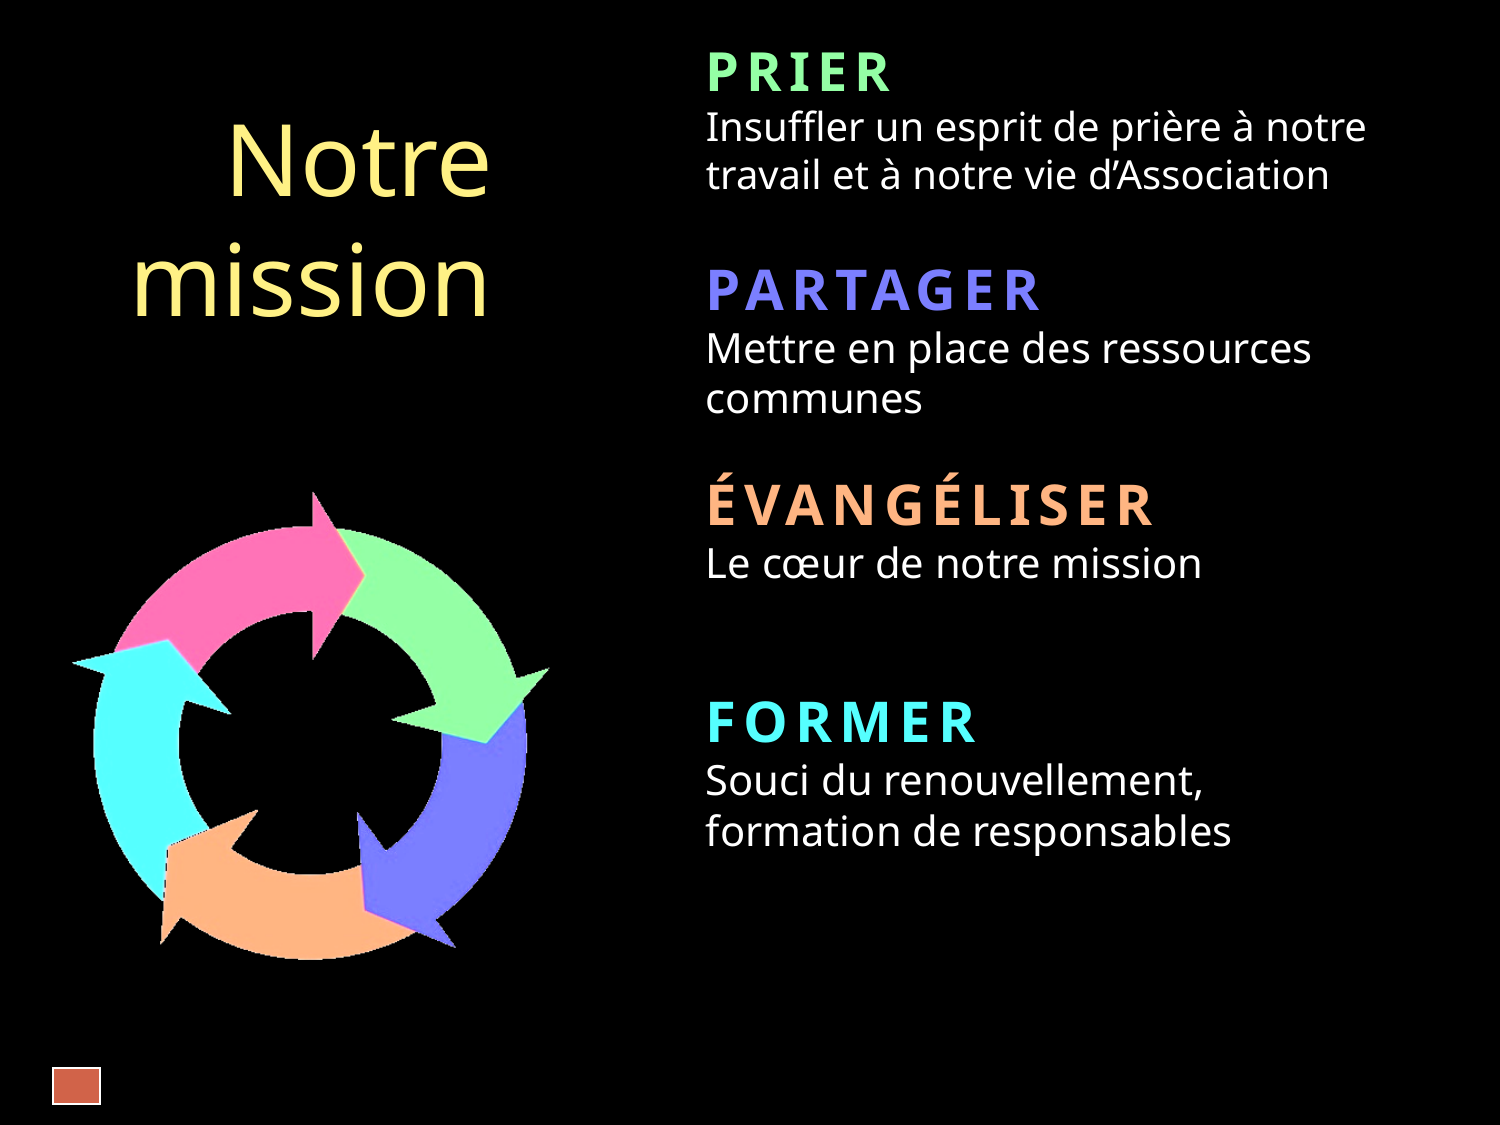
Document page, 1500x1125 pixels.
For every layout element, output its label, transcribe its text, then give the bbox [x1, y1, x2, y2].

picture [59, 472, 575, 990]
list PARTAGER Mettre en place des ressources communes [690, 246, 1411, 461]
list PRIER Insuffler un esprit de prière à notre travail et à notre vie d’Association [690, 29, 1411, 246]
list ÉVANGÉLISER Le cœur de notre mission [690, 461, 1411, 679]
list FORMER Souci du renouvellement, formation de responsables [690, 679, 1411, 897]
list Notre mission [29, 88, 508, 365]
